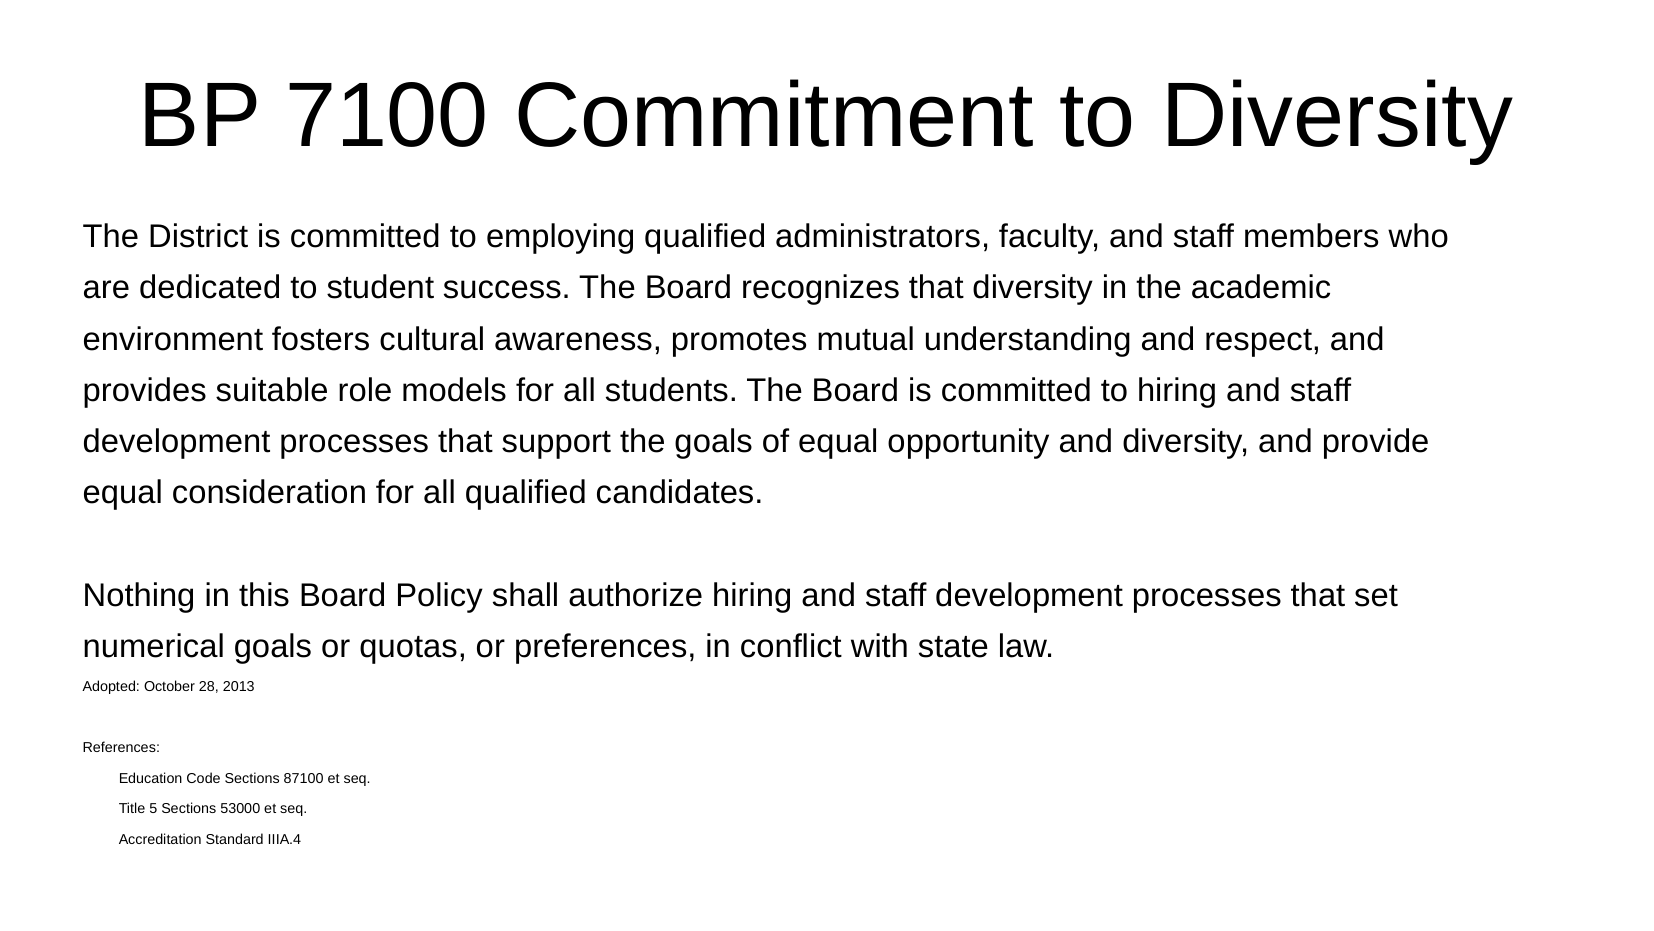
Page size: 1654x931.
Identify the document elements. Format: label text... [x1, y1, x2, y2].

title BP 7100 Commitment to Diversity [82, 37, 1571, 193]
list The District is committed to employing qualified administrators, faculty, and staff members who are dedicated to student success. The Board recognizes that diversity in the academic environment fosters cultural awareness, promotes mutual understanding and respect, and provides suitable role models for all students. The Board is committed to hiring and staff development processes that support the goals of equal opportunity and diversity, and provide equal consideration for all qualified candidates. Nothing in this Board Policy shall authorize hiring and staff development processes that set numerical goals or quotas, or preferences, in conflict with state law. Adopted: October 28, 2013 References: Education Code Sections 87100 et seq. Title 5 Sections 53000 et seq. Accreditation Standard IIIA.4 [82, 217, 1571, 871]
